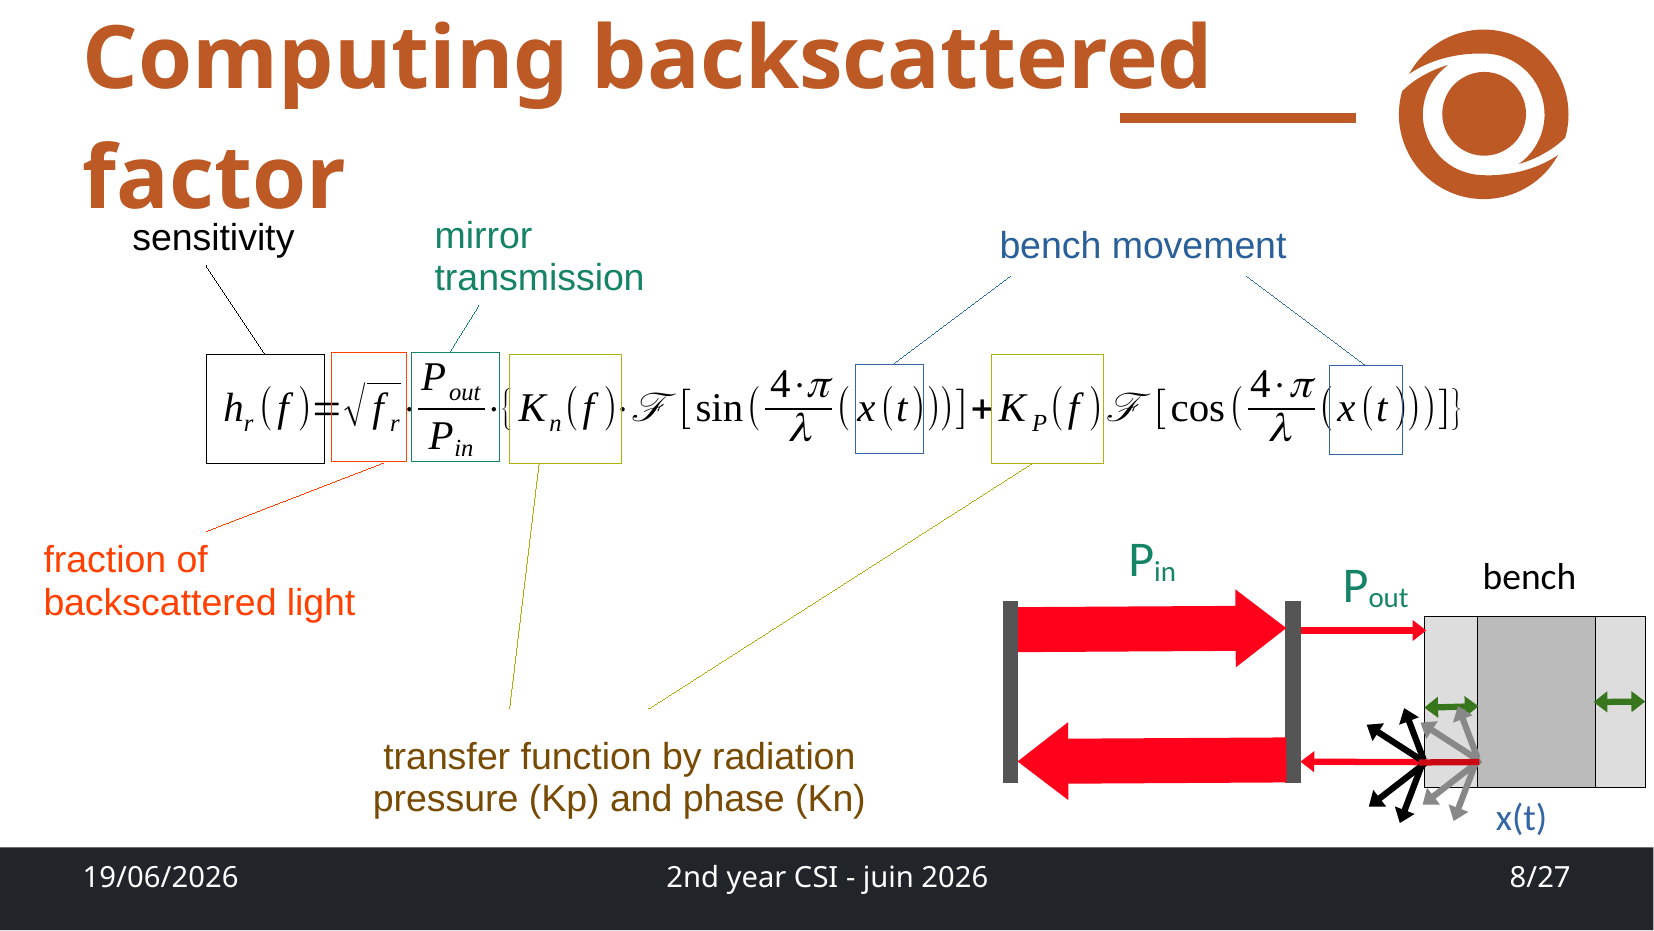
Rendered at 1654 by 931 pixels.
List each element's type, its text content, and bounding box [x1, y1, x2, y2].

text_box mirror transmission [419, 206, 686, 318]
text_box [1003, 601, 1018, 783]
chart [412, 354, 499, 461]
text_box sensitivity [117, 208, 325, 266]
chart [325, 354, 509, 464]
text_box Pin [1113, 531, 1201, 615]
chart [992, 355, 1103, 463]
text_box [1451, 776, 1466, 788]
text_box [1285, 601, 1301, 783]
chart [510, 355, 621, 463]
chart [622, 354, 991, 464]
text_box fraction of backscattered light [28, 531, 384, 698]
text_box bench movement [980, 216, 1306, 328]
chart [332, 354, 406, 461]
chart [1104, 354, 1476, 464]
text_box transfer function by radiation pressure (Kp) and phase (Kn) [294, 728, 945, 839]
text_box bench [1467, 553, 1624, 620]
text_box [1424, 709, 1470, 750]
chart [213, 355, 324, 463]
title Computing backscattered factor [82, 0, 1241, 238]
text_box x(t) [1481, 794, 1592, 861]
text_box Pout [1328, 557, 1436, 641]
text_box [1424, 766, 1466, 788]
text_box [1424, 734, 1467, 759]
text_box [1424, 616, 1646, 788]
